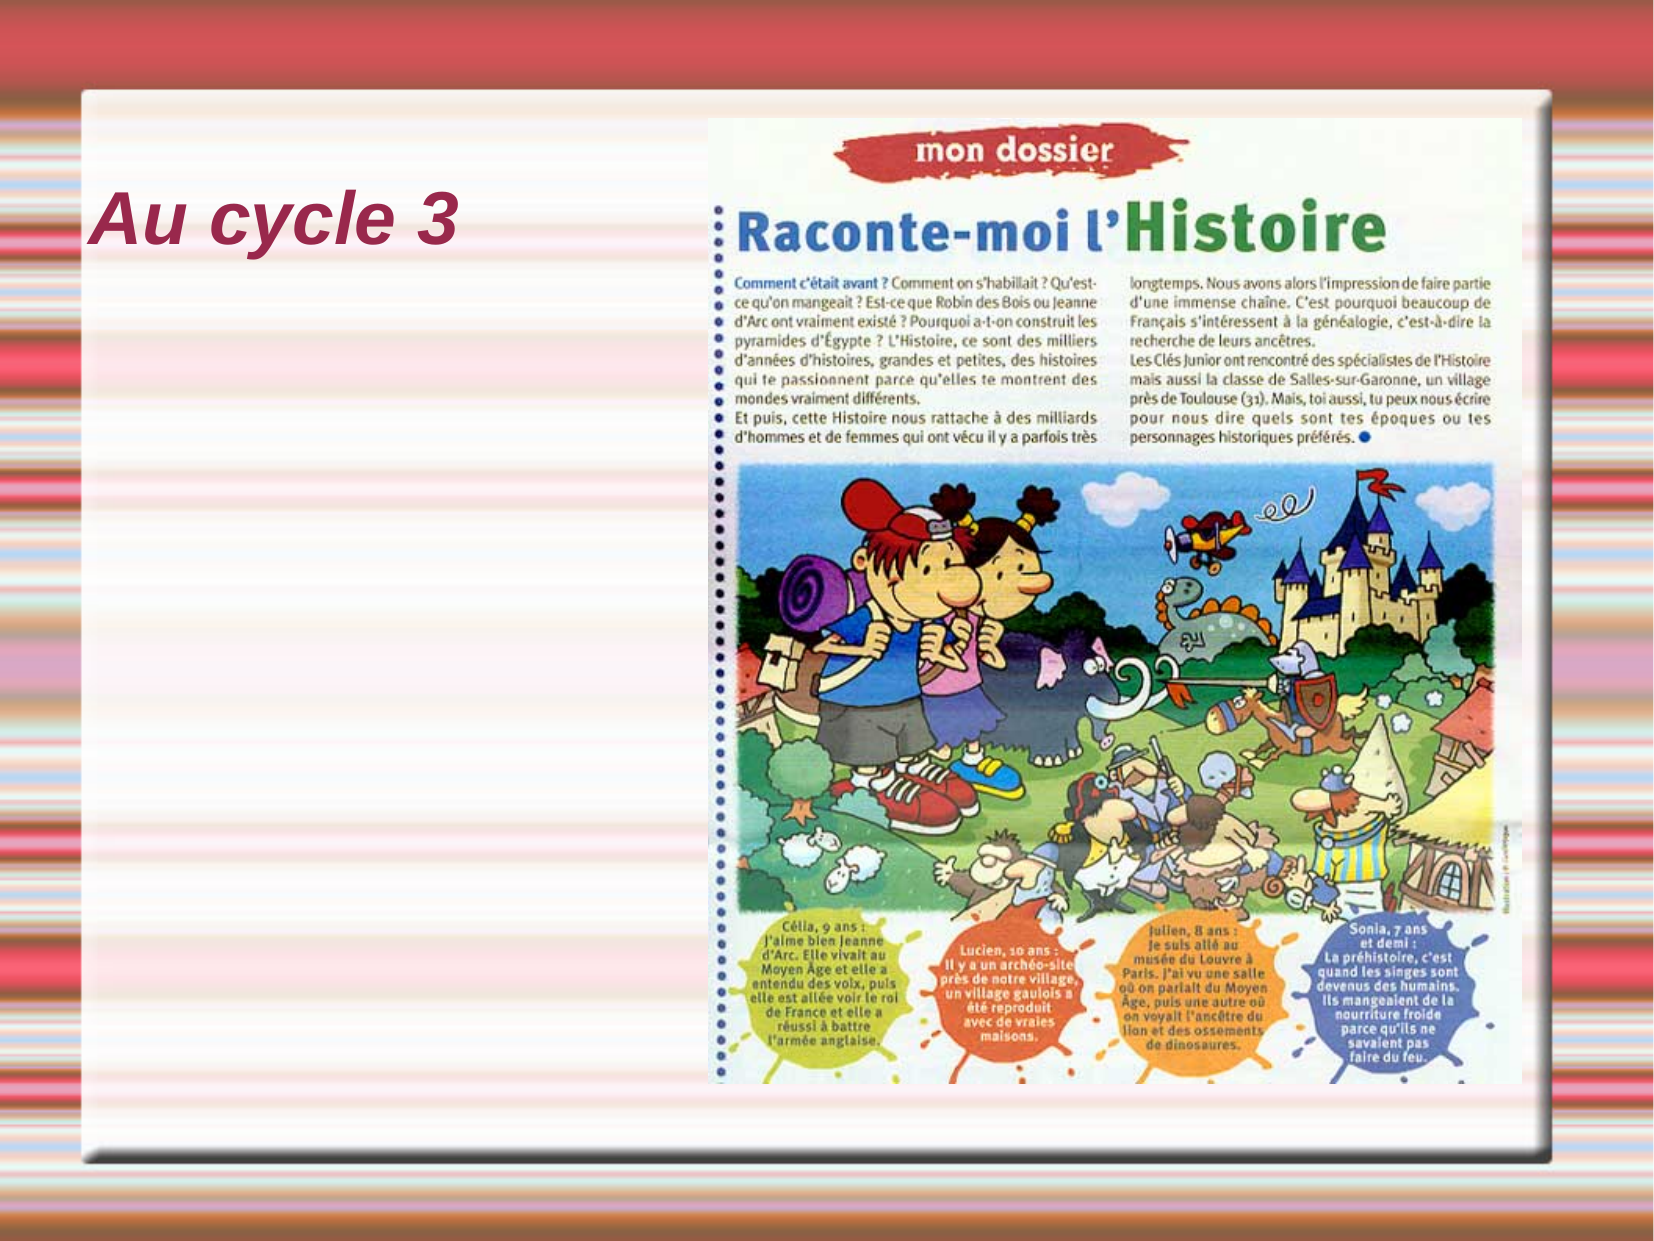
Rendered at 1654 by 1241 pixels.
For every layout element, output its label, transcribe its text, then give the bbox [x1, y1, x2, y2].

title Au cycle 3 [88, 114, 1534, 322]
picture [0, 0, 1654, 1241]
